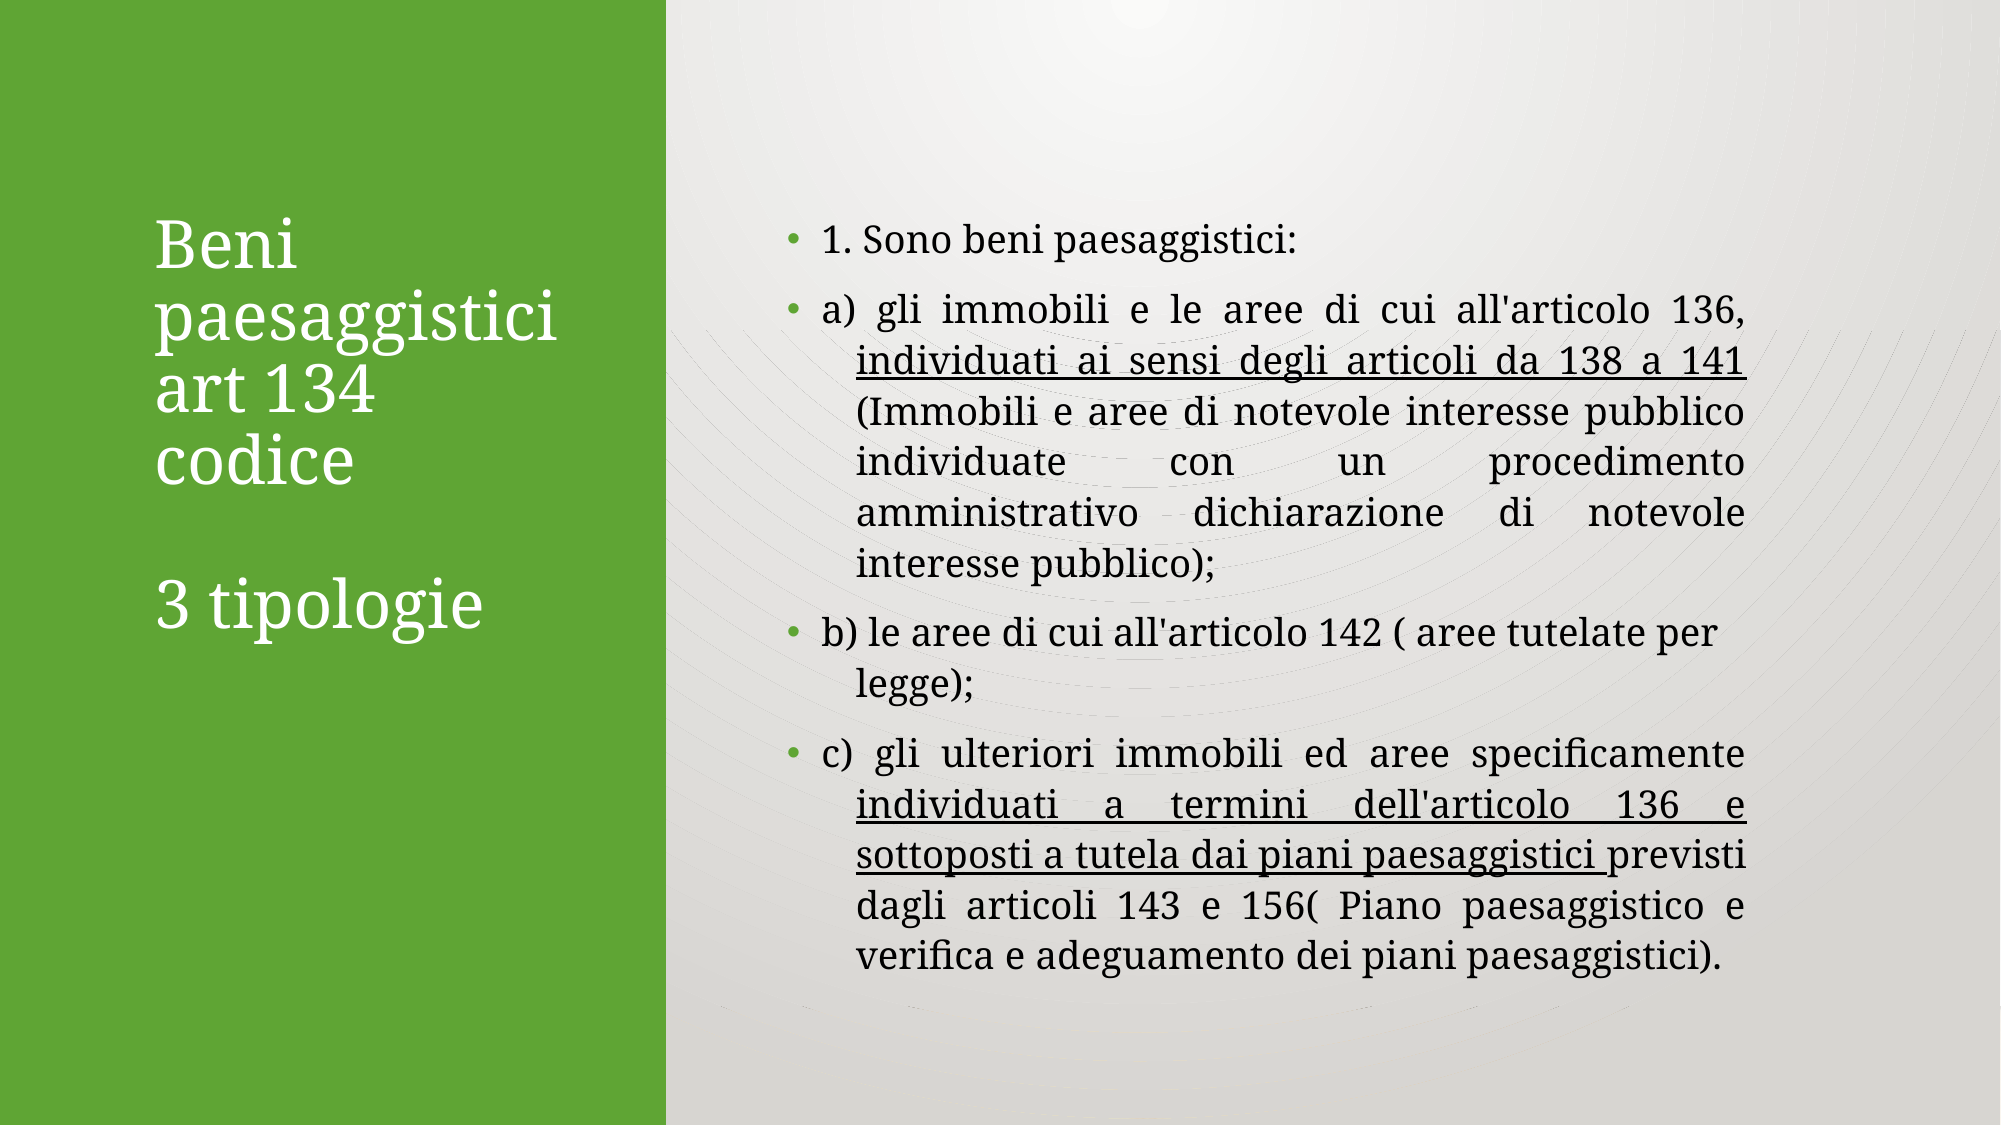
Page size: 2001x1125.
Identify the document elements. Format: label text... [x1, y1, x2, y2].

list 1. Sono beni paesaggistici: a) gli immobili e le aree di cui all'articolo 136, individuati ai sensi degli articoli da 138 a 141 (Immobili e aree di notevole interesse pubblico individuate con un procedimento amministrativo dichiarazione di notevole interesse pubblico); b) le aree di cui all'articolo 142 ( aree tutelate per legge); c) gli ulteriori immobili ed aree specificamente individuati a termini dell'articolo 136 e sottoposti a tutela dai piani paesaggistici previsti dagli articoli 143 e 156( Piano paesaggistico e verifica e adeguamento dei piani paesaggistici). [771, 203, 1762, 1010]
text_box [0, 0, 2000, 1125]
title Beni paesaggistici art 134 codice 3 tipologie [139, 203, 587, 956]
